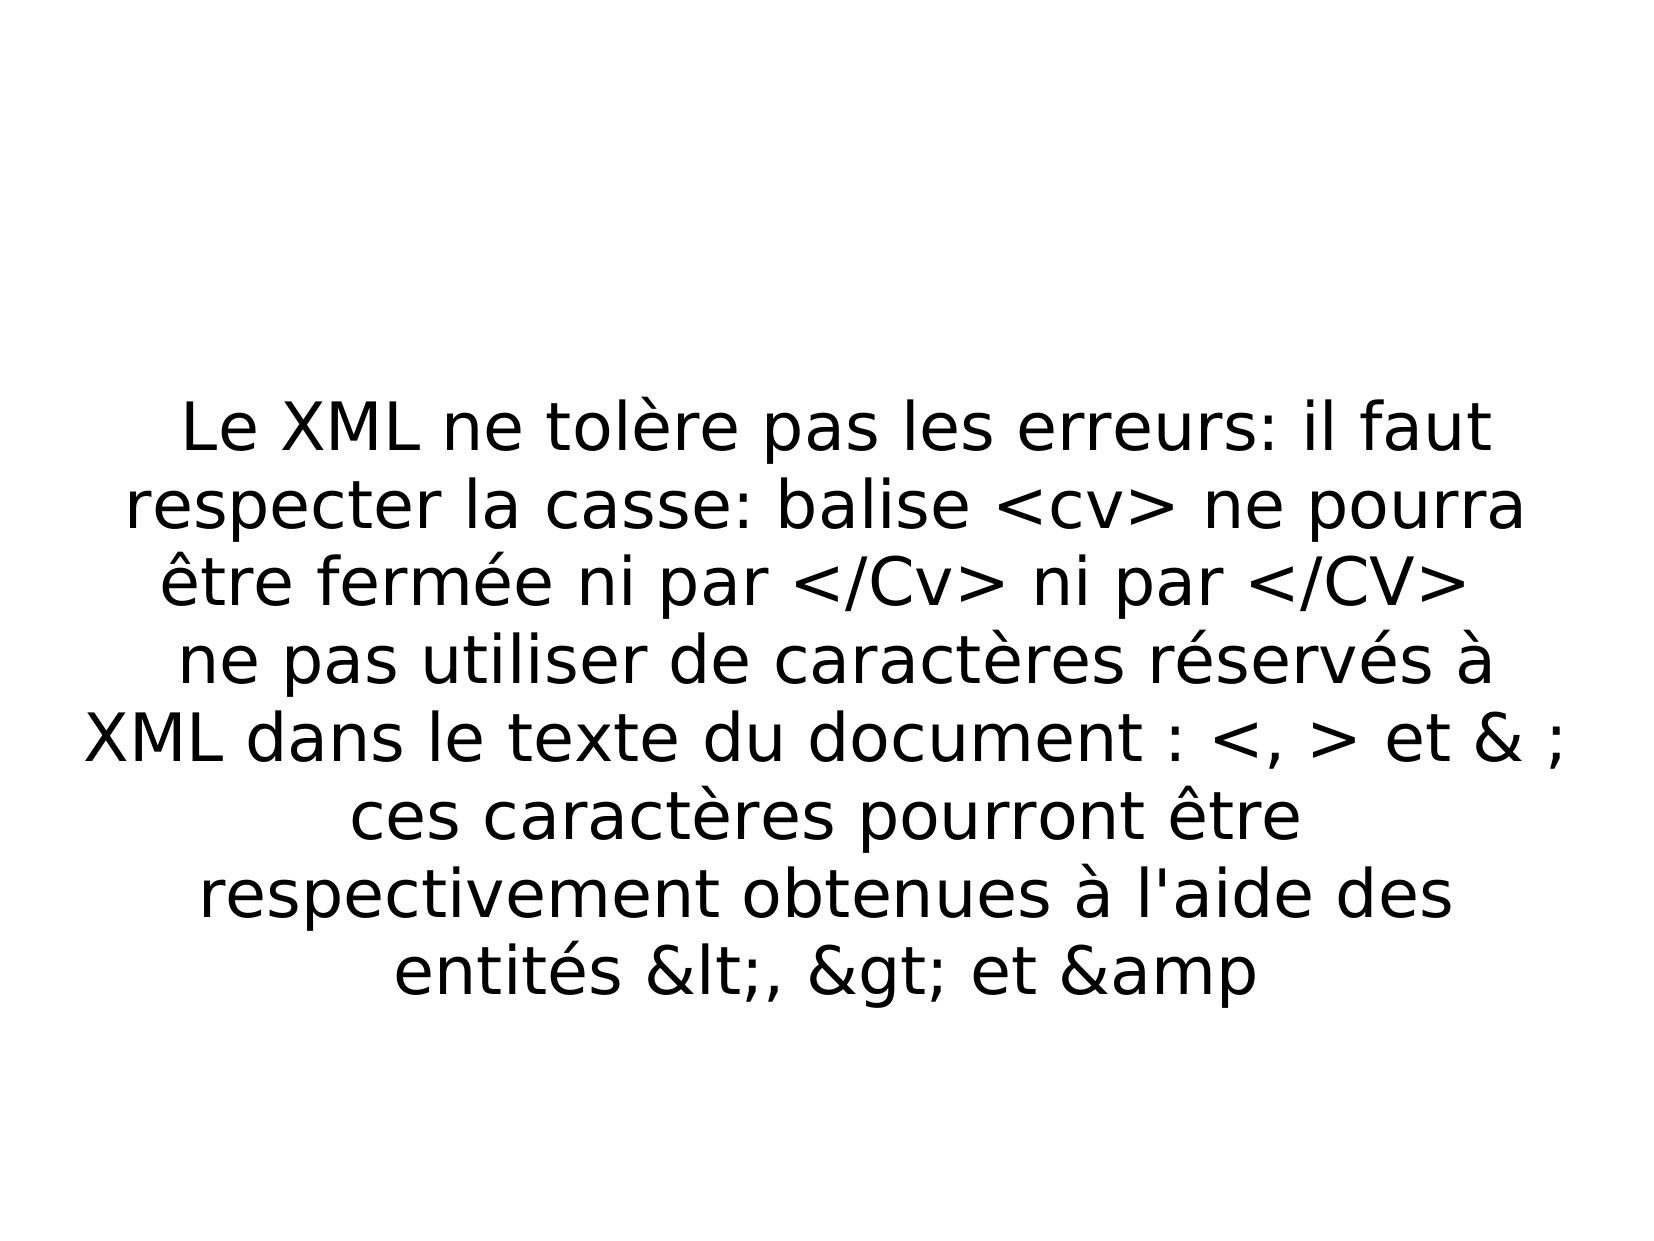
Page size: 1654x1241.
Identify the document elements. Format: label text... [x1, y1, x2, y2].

subtitle Le XML ne tolère pas les erreurs: il faut respecter la casse: balise <cv> ne pourra être fermée ni par </Cv> ni par </CV> ne pas utiliser de caractères réservés à XML dans le texte du document : <, > et & ; ces caractères pourront être respectivement obtenues à l'aide des entités &lt;, &gt; et &amp [82, 290, 1571, 1109]
